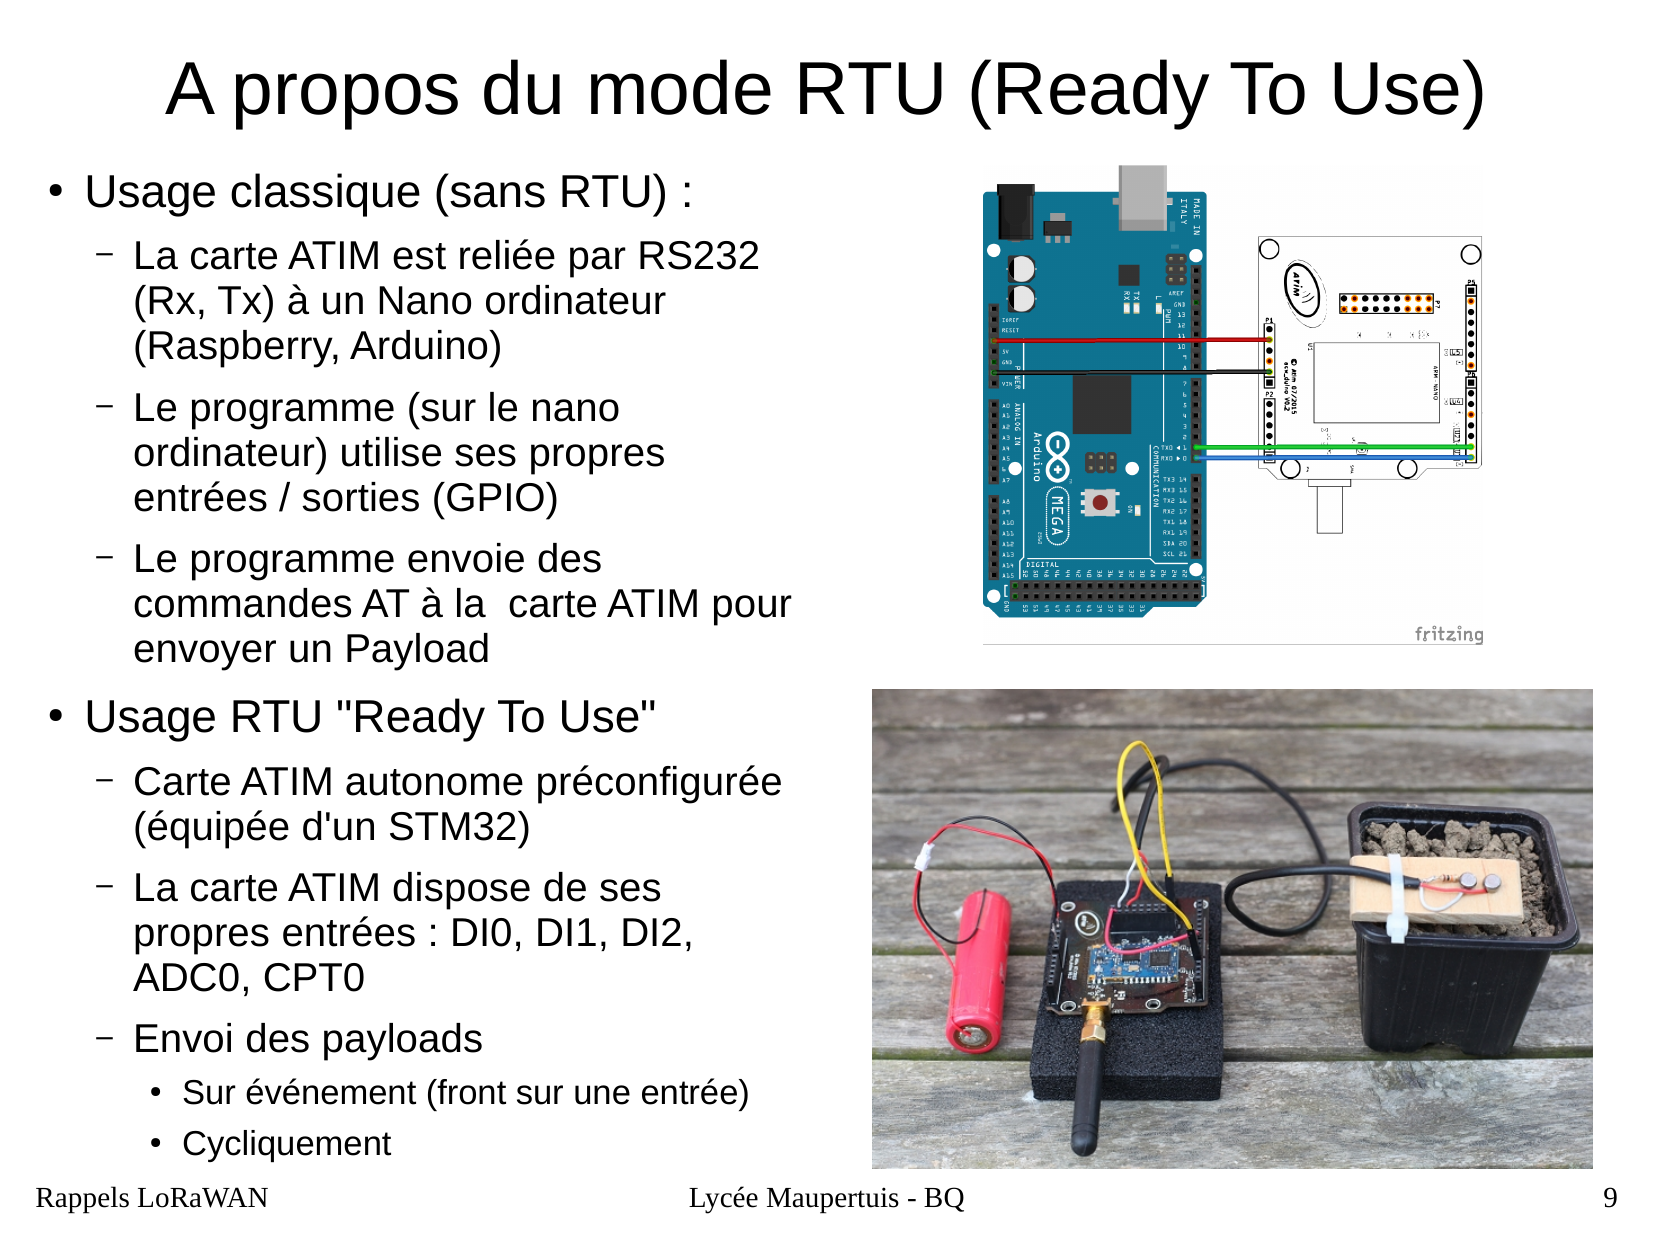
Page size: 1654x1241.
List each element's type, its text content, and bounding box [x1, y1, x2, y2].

picture [872, 689, 1593, 1169]
picture [983, 165, 1483, 645]
title A propos du mode RTU (Ready To Use) [35, 35, 1619, 142]
list Usage classique (sans RTU) : La carte ATIM est reliée par RS232 (Rx, Tx) à un Nano ordinateur (Raspberry, Arduino) Le programme (sur le nano ordinateur) utilise ses propres entrées / sorties (GPIO) Le programme envoie des commandes AT à la carte ATIM pour envoyer un Payload Usage RTU "Ready To Use" Carte ATIM autonome préconfigurée (équipée d'un STM32) La carte ATIM dispose de ses propres entrées : DI0, DI1, DI2, ADC0, CPT0 Envoi des payloads Sur événement (front sur une entrée) Cycliquement [35, 165, 808, 1170]
